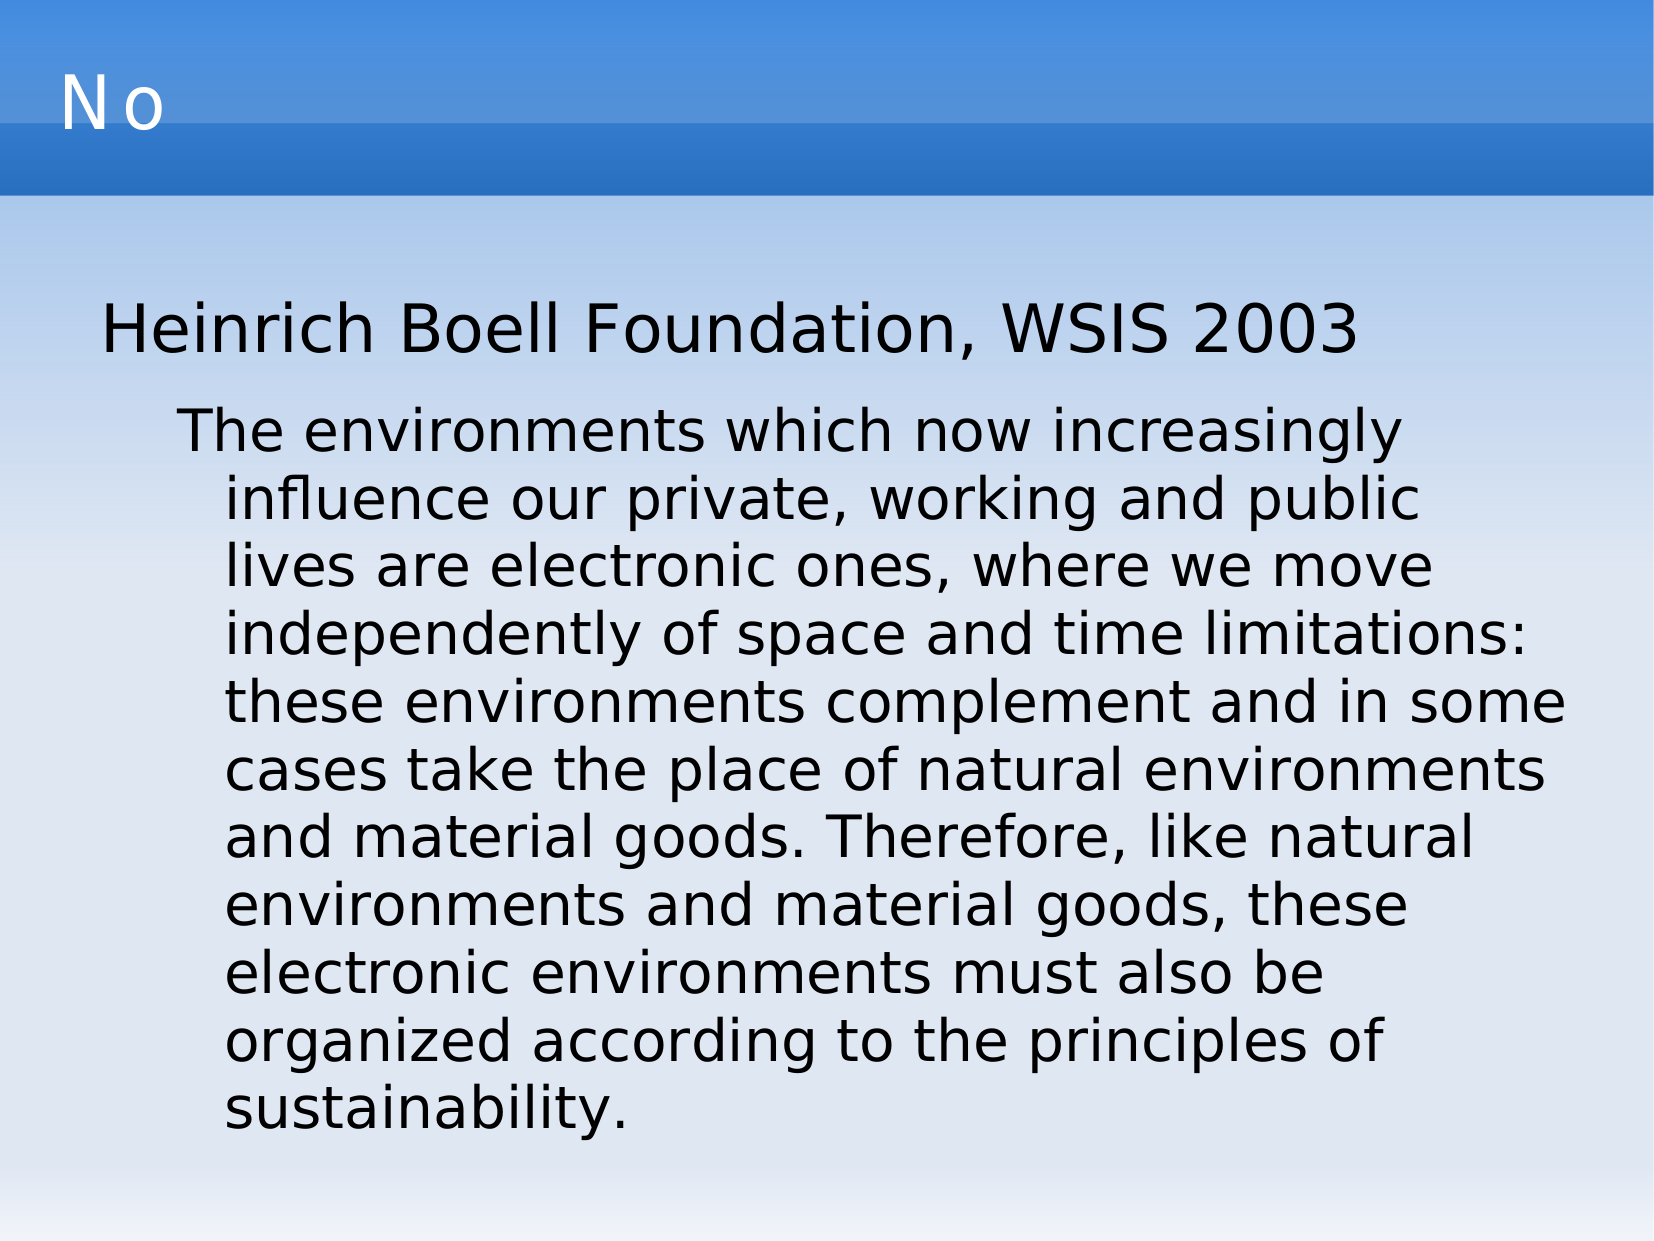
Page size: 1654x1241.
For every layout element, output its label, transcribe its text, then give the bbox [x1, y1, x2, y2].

list Heinrich Boell Foundation, WSIS 2003 The environments which now increasingly influence our private, working and public lives are electronic ones, where we move independently of space and time limitations: these environments complement and in some cases take the place of natural environments and material goods. Therefore, like natural environments and material goods, these electronic environments must also be organized according to the principles of sustainability. [82, 290, 1571, 1143]
picture [0, 0, 1654, 1241]
title No [59, 29, 1270, 178]
